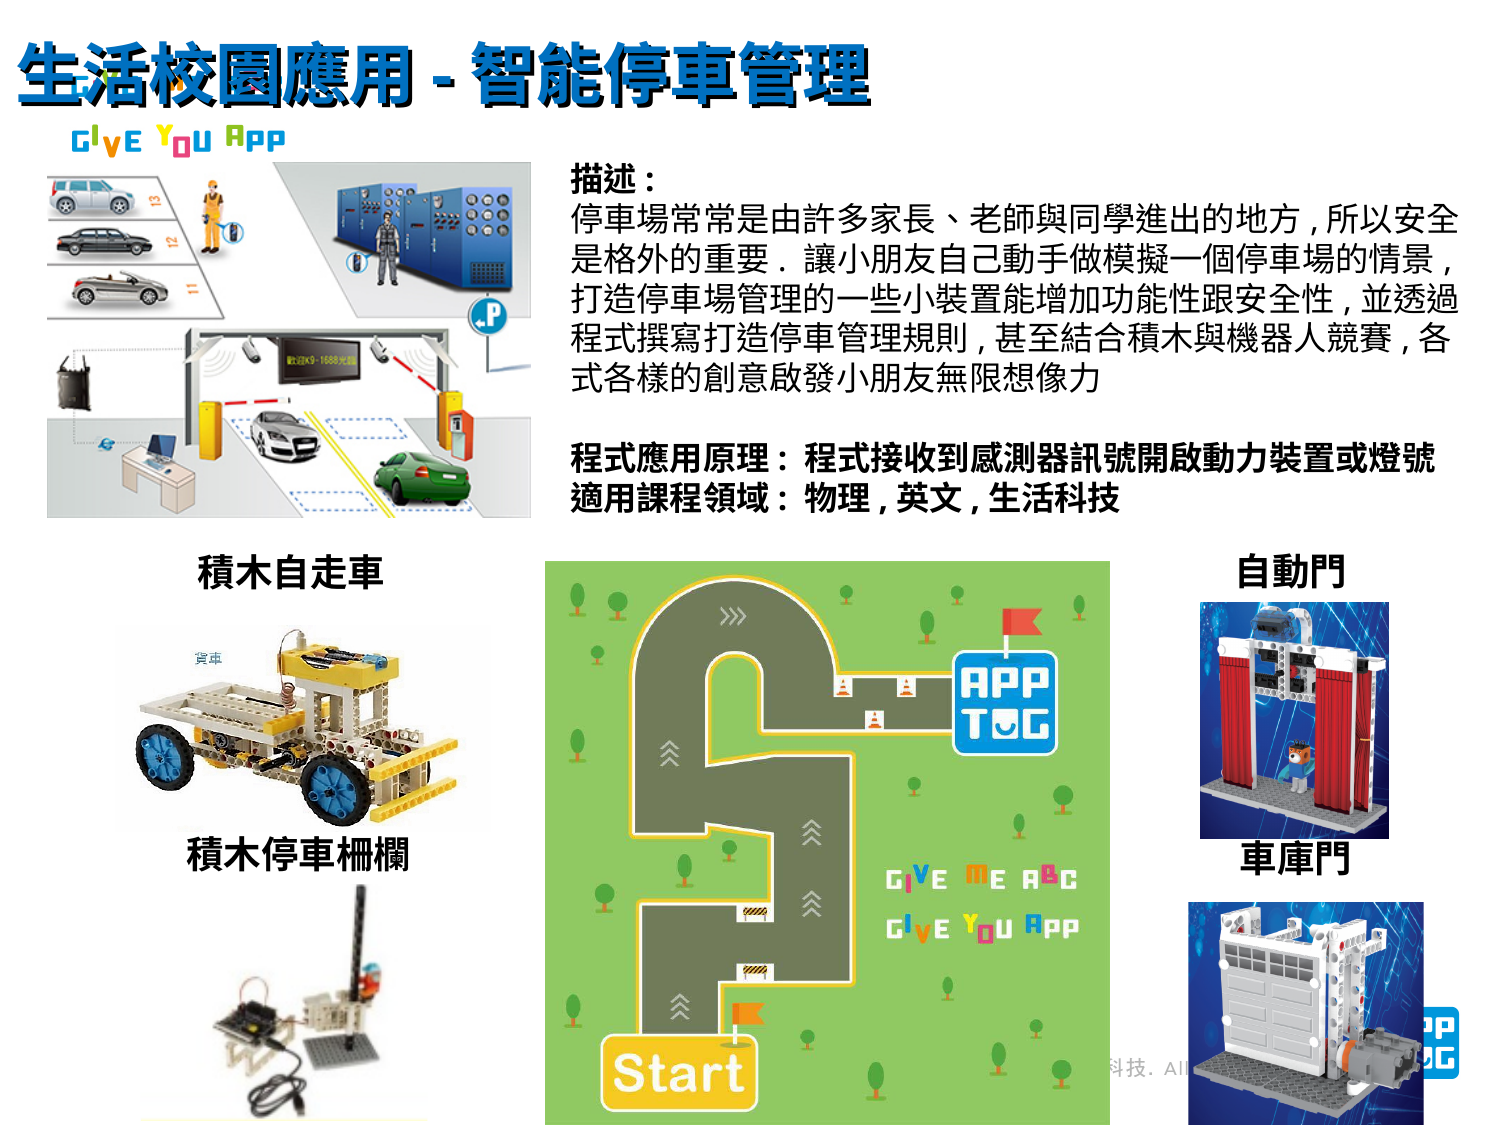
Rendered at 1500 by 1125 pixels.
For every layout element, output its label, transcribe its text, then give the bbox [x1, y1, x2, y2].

picture [1188, 902, 1424, 1125]
picture [545, 561, 1110, 1125]
title 生活校園應用-智能停車管理 [0, 0, 1500, 157]
picture [140, 884, 428, 1121]
text_box 車庫門 [1224, 839, 1369, 888]
picture [115, 620, 491, 832]
text_box 描述: 停車場常常是由許多家長、老師與同學進出的地方,所以安全是格外的重要. 讓小朋友自己動手做模擬一個停車場的情景,打造停車場管理的一些小裝置能增加功能性跟安全性,並透過程式撰寫打造停車管理規則,甚至結合積木與機器人競賽,各式各樣的創意啟發小朋友無限想像力 程式應用原理: 程式接收到感測器訊號開啟動力裝置或燈號 適用課程領域: 物理,英文,生活科技 [555, 150, 1482, 530]
picture [47, 162, 531, 518]
text_box 積木停車柵欄 [171, 823, 429, 884]
text_box 自動門 [1219, 539, 1364, 601]
picture [1200, 602, 1389, 839]
text_box 積木自走車 [182, 541, 403, 603]
